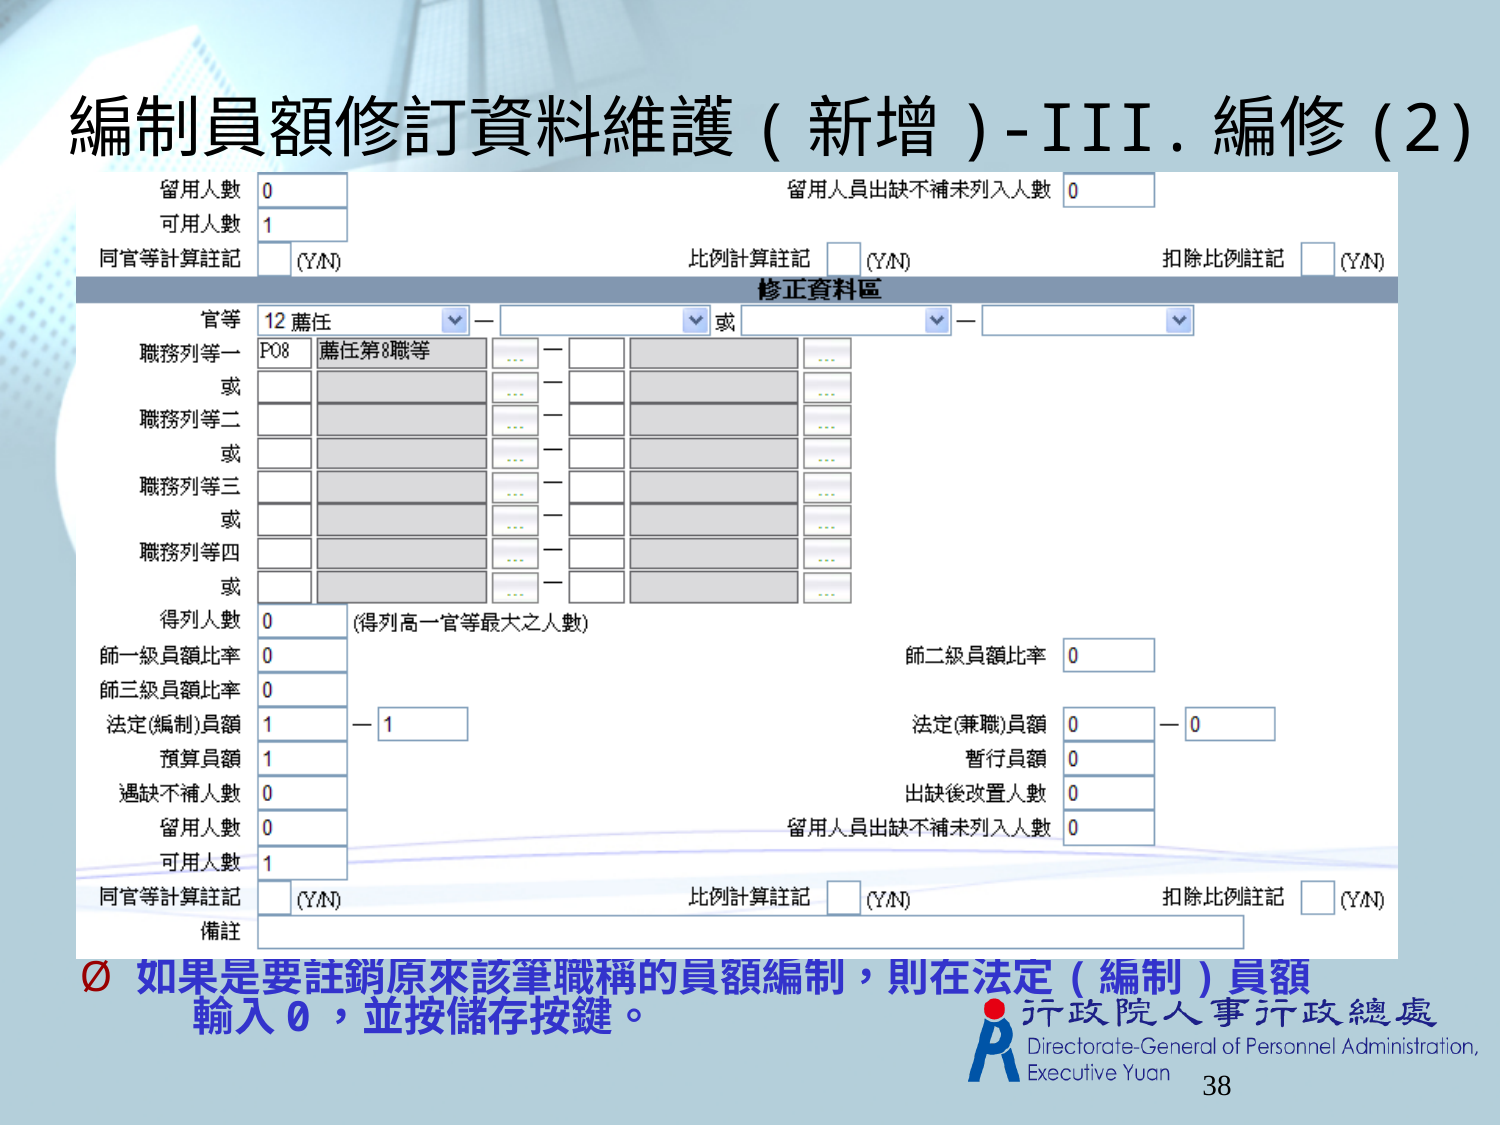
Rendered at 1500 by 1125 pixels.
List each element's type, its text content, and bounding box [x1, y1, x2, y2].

title 編制員額修訂資料維護(新增)-III.編修(2) [53, 31, 1500, 219]
text_box [1187, 1058, 1500, 1124]
picture [76, 172, 1398, 959]
text_box 如果是要註銷原來該筆職稱的員額編制，則在法定(編制)員額輸入0，並按儲存按鍵。 [65, 952, 1340, 1007]
